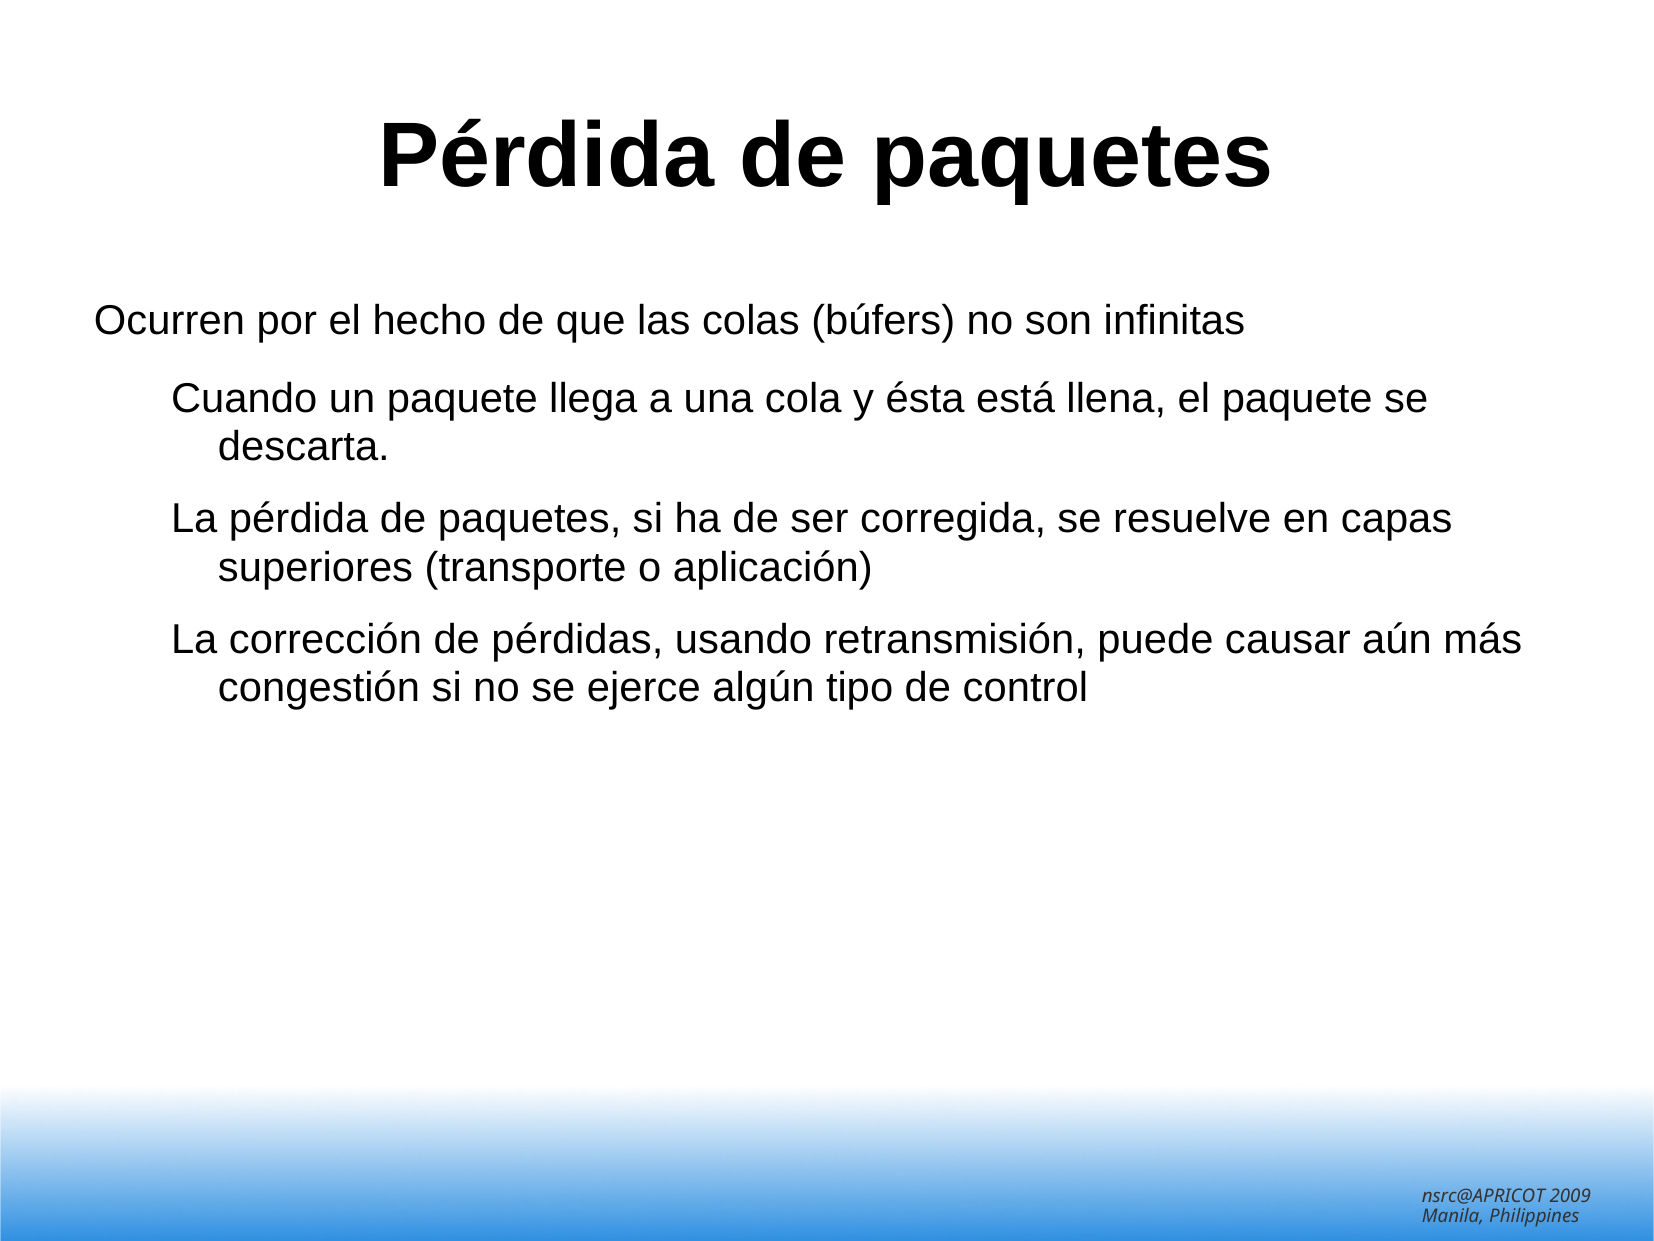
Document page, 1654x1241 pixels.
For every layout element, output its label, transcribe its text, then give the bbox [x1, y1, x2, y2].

picture [0, 1083, 1654, 1241]
title Pérdida de paquetes [82, 49, 1571, 257]
list Ocurren por el hecho de que las colas (búfers) no son infinitas Cuando un paquete llega a una cola y ésta está llena, el paquete se descarta. La pérdida de paquetes, si ha de ser corregida, se resuelve en capas superiores (transporte o aplicación) La corrección de pérdidas, usando retransmisión, puede causar aún más congestión si no se ejerce algún tipo de control [76, 295, 1566, 1208]
